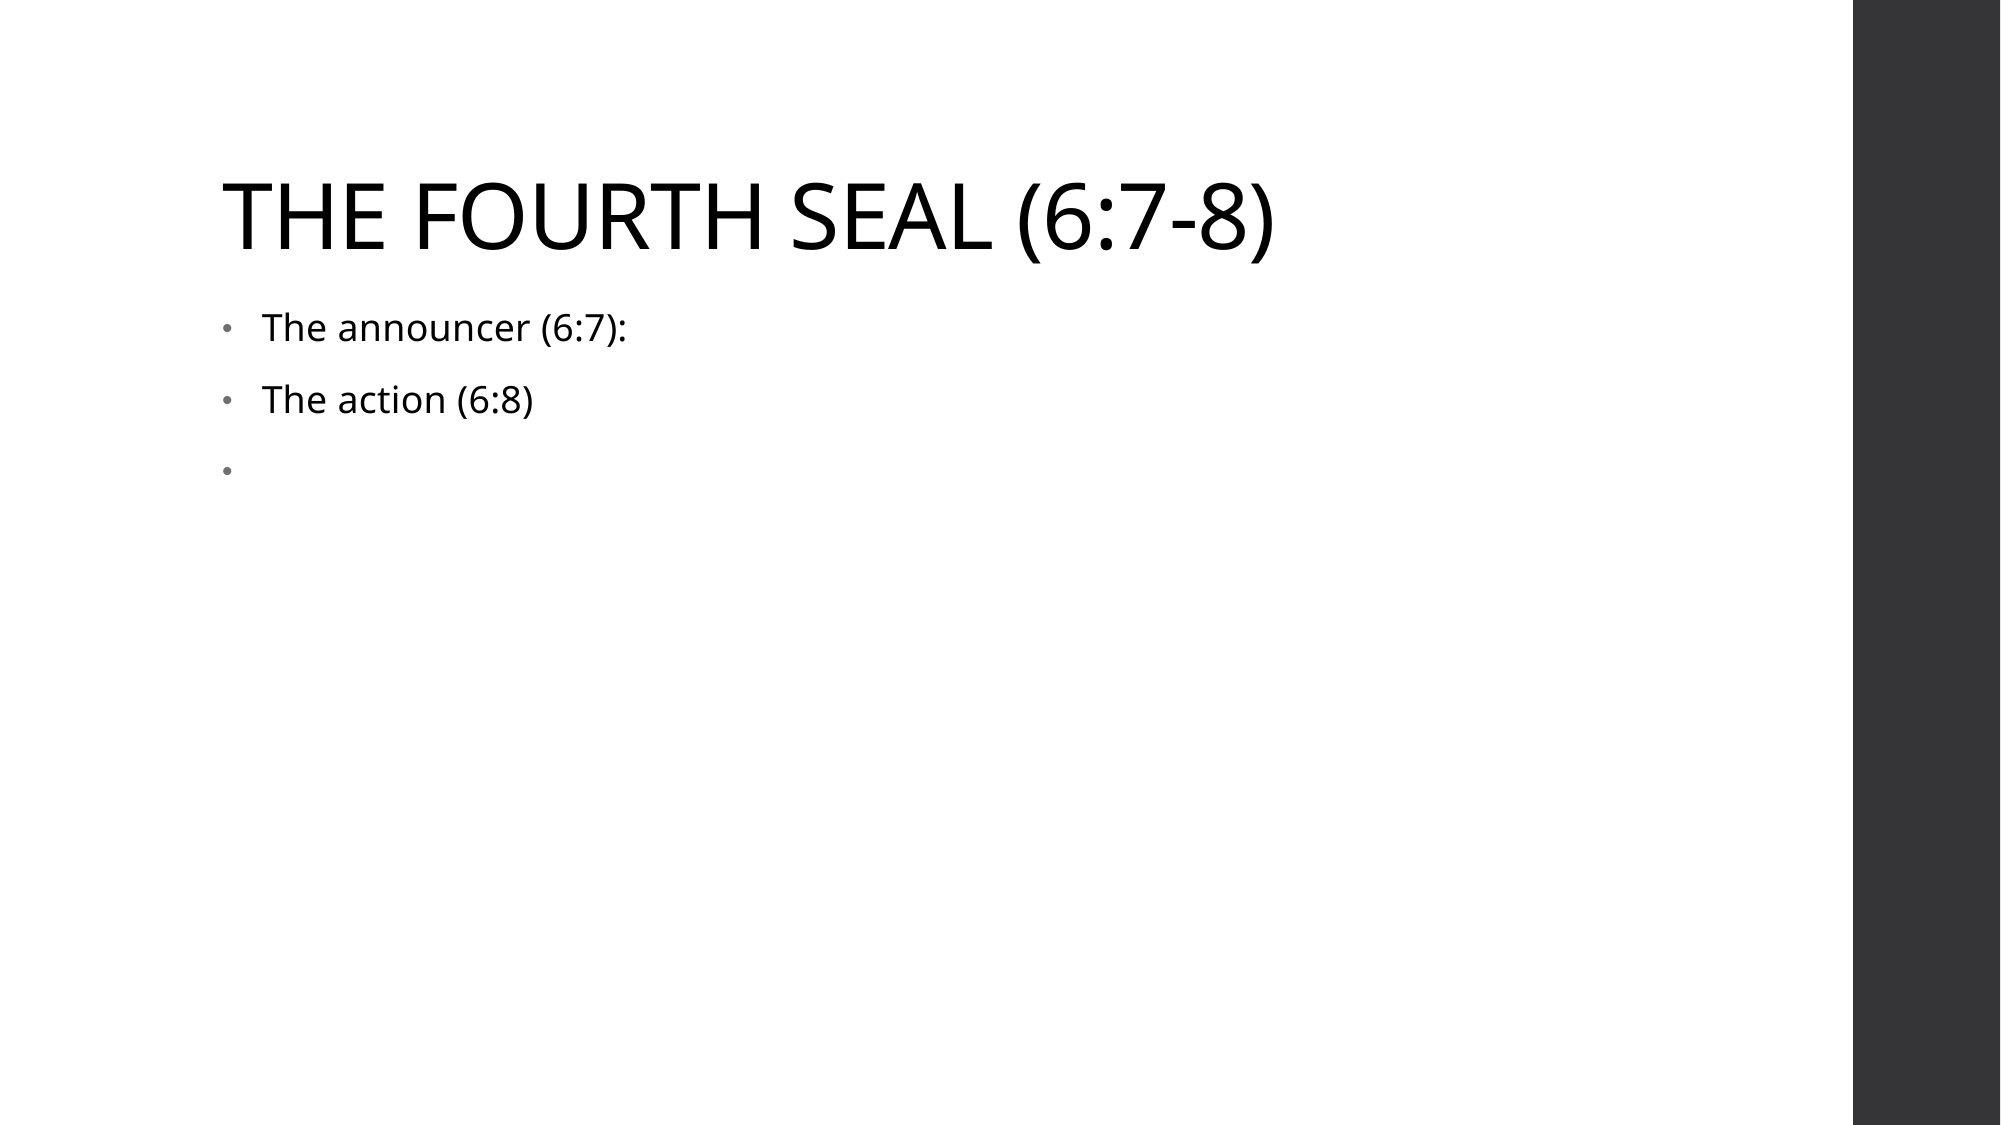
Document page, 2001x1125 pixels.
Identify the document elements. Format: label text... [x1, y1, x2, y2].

list The announcer (6:7): The action (6:8) [206, 299, 1617, 1014]
title THE FOURTH SEAL (6:7-8) [206, 60, 1797, 278]
